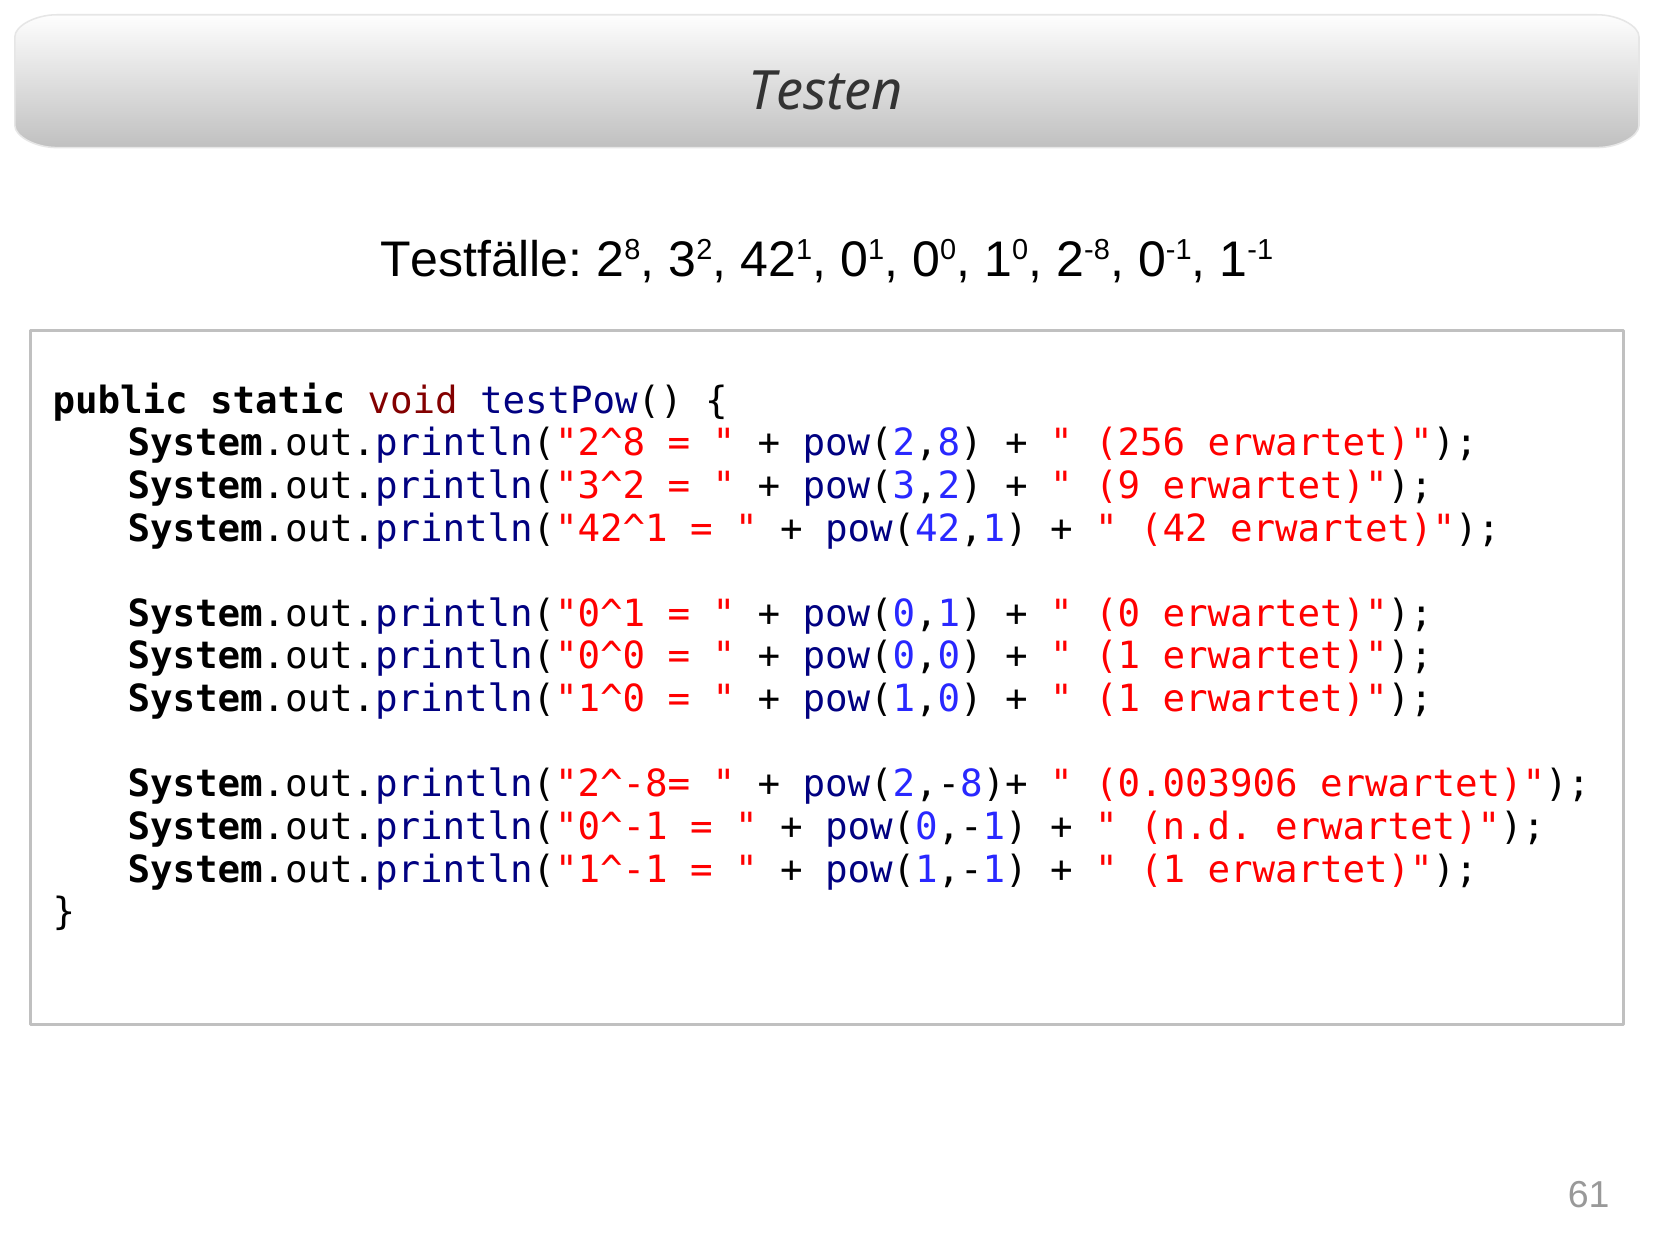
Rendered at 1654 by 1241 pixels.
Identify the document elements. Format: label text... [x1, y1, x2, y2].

subtitle public static void testPow() { System.out.println("2^8 = " + pow(2,8) + " (256 erwartet)"); System.out.println("3^2 = " + pow(3,2) + " (9 erwartet)"); System.out.println("42^1 = " + pow(42,1) + " (42 erwartet)"); System.out.println("0^1 = " + pow(0,1) + " (0 erwartet)"); System.out.println("0^0 = " + pow(0,0) + " (1 erwartet)"); System.out.println("1^0 = " + pow(1,0) + " (1 erwartet)"); System.out.println("2^-8= " + pow(2,-8)+ " (0.003906 erwartet)"); System.out.println("0^-1 = " + pow(0,-1) + " (n.d. erwartet)"); System.out.println("1^-1 = " + pow(1,-1) + " (1 erwartet)"); } [30, 330, 1624, 1025]
text_box Testfälle: 28, 32, 421, 01, 00, 10, 2-8, 0-1, 1-1 [345, 227, 1308, 299]
title Testen [29, 36, 1623, 140]
